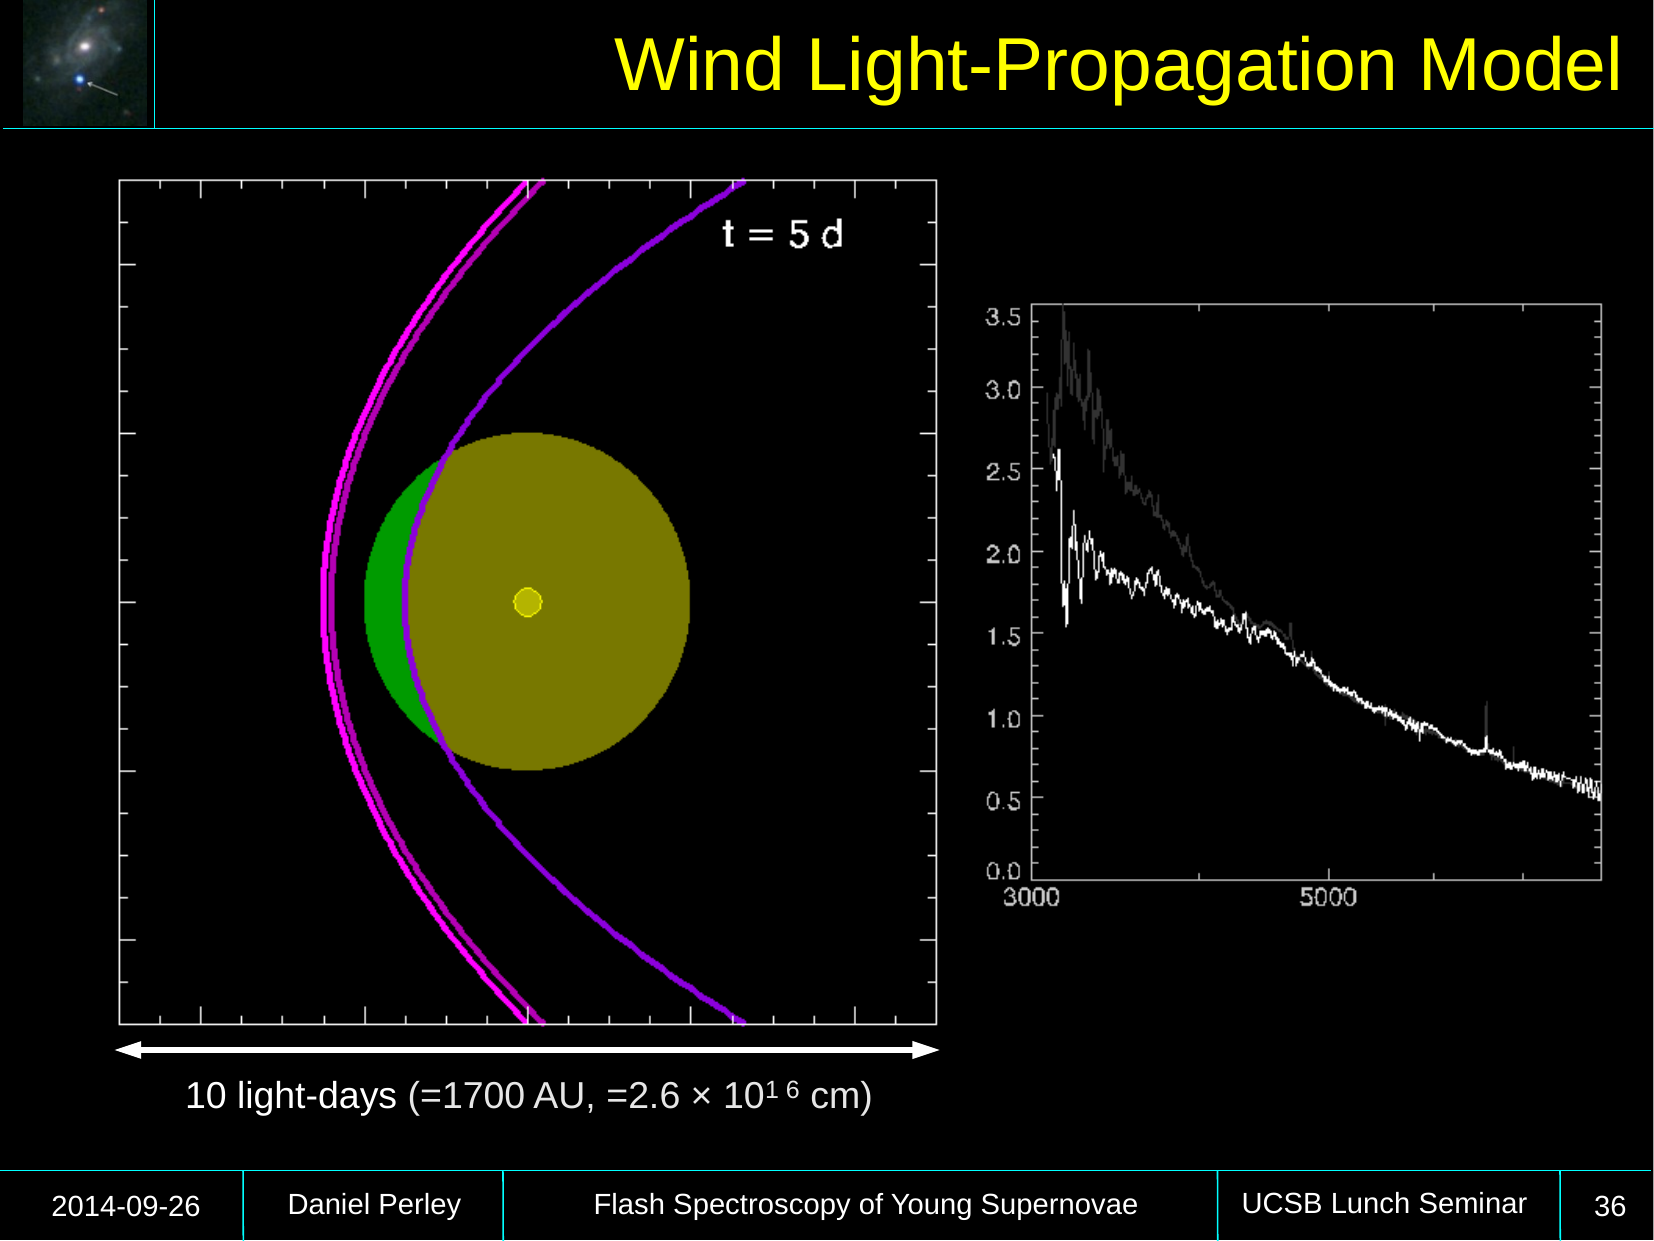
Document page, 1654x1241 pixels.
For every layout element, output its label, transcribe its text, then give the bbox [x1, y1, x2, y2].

title Wind Light-Propagation Model [187, 21, 1624, 108]
picture [23, 0, 147, 126]
picture [981, 299, 1607, 925]
picture [25, 150, 964, 1088]
text_box 10 light-days (=1700 AU, =2.6 × 101 6 cm) [154, 1063, 905, 1128]
